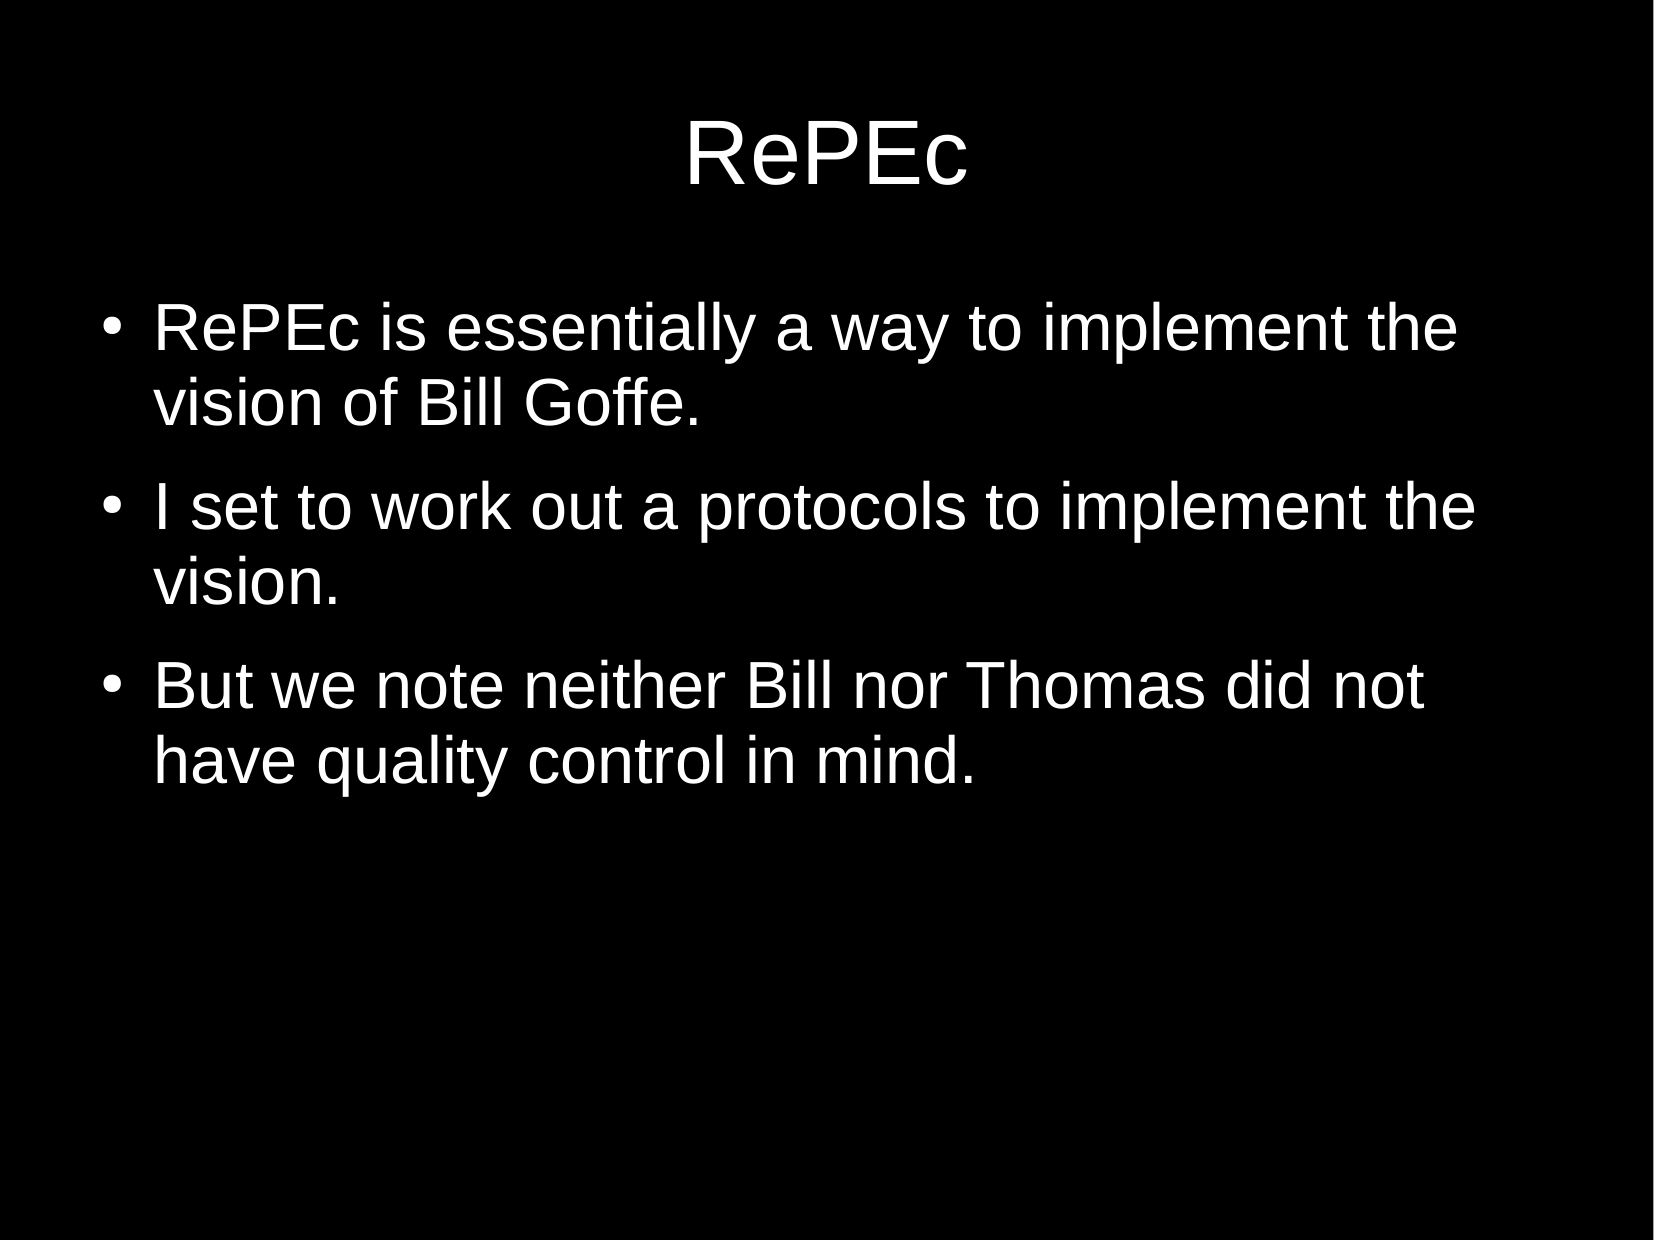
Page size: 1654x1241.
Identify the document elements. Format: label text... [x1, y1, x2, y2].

title RePEc [82, 49, 1571, 257]
list RePEc is essentially a way to implement the vision of Bill Goffe. I set to work out a protocols to implement the vision. But we note neither Bill nor Thomas did not have quality control in mind. [82, 290, 1571, 1010]
